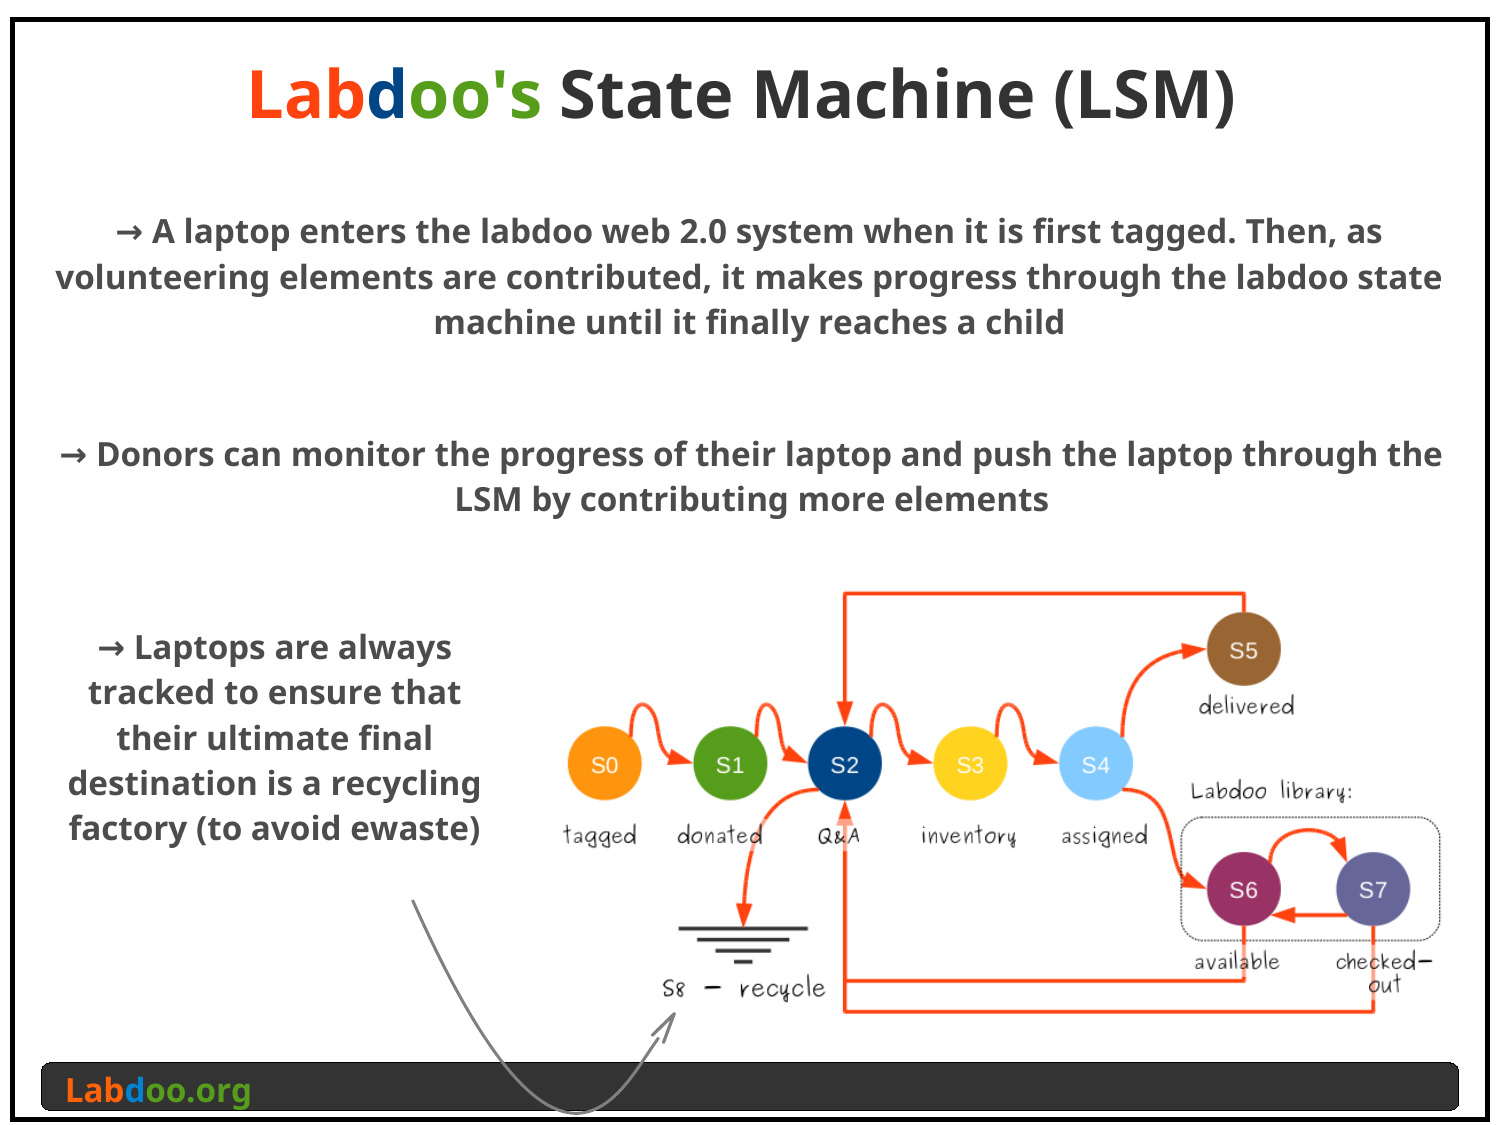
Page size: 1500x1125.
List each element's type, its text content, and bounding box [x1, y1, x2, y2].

picture [553, 568, 1454, 1040]
text_box Labdoo's State Machine (LSM) [37, 44, 1463, 167]
title → Laptops are always tracked to ensure that their ultimate final destination is a recycling factory (to avoid ewaste) [49, 530, 500, 944]
title → A laptop enters the labdoo web 2.0 system when it is first tagged. Then, as volunteering elements are contributed, it makes progress through the labdoo state machine until it finally reaches a child [37, 167, 1463, 386]
title → Donors can monitor the progress of their laptop and push the laptop through the LSM by contributing more elements [39, 390, 1465, 563]
